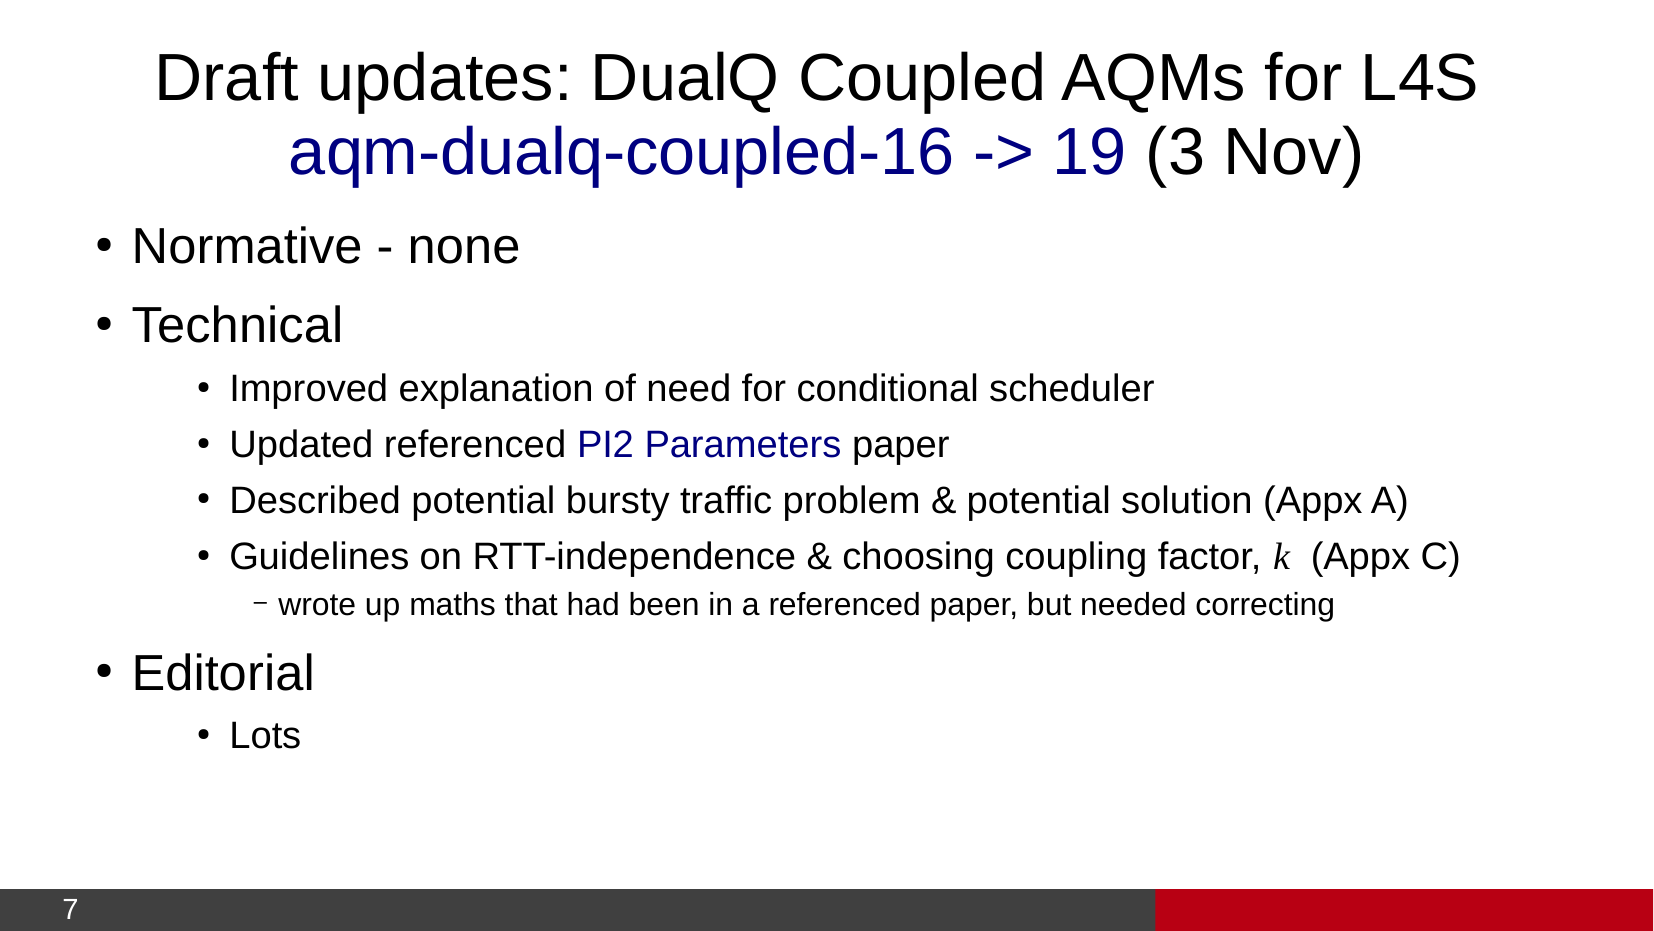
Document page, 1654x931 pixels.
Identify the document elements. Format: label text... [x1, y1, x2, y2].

list Normative - none Technical Improved explanation of need for conditional scheduler Updated referenced PI2 Parameters paper Described potential bursty traffic problem & potential solution (Appx A) Guidelines on RTT-independence & choosing coupling factor, k (Appx C) wrote up maths that had been in a referenced paper, but needed correcting Editorial Lots [82, 217, 1571, 757]
title Draft updates: DualQ Coupled AQMs for L4S aqm-dualq-coupled-16 -> 19 (3 Nov) [82, 36, 1571, 193]
